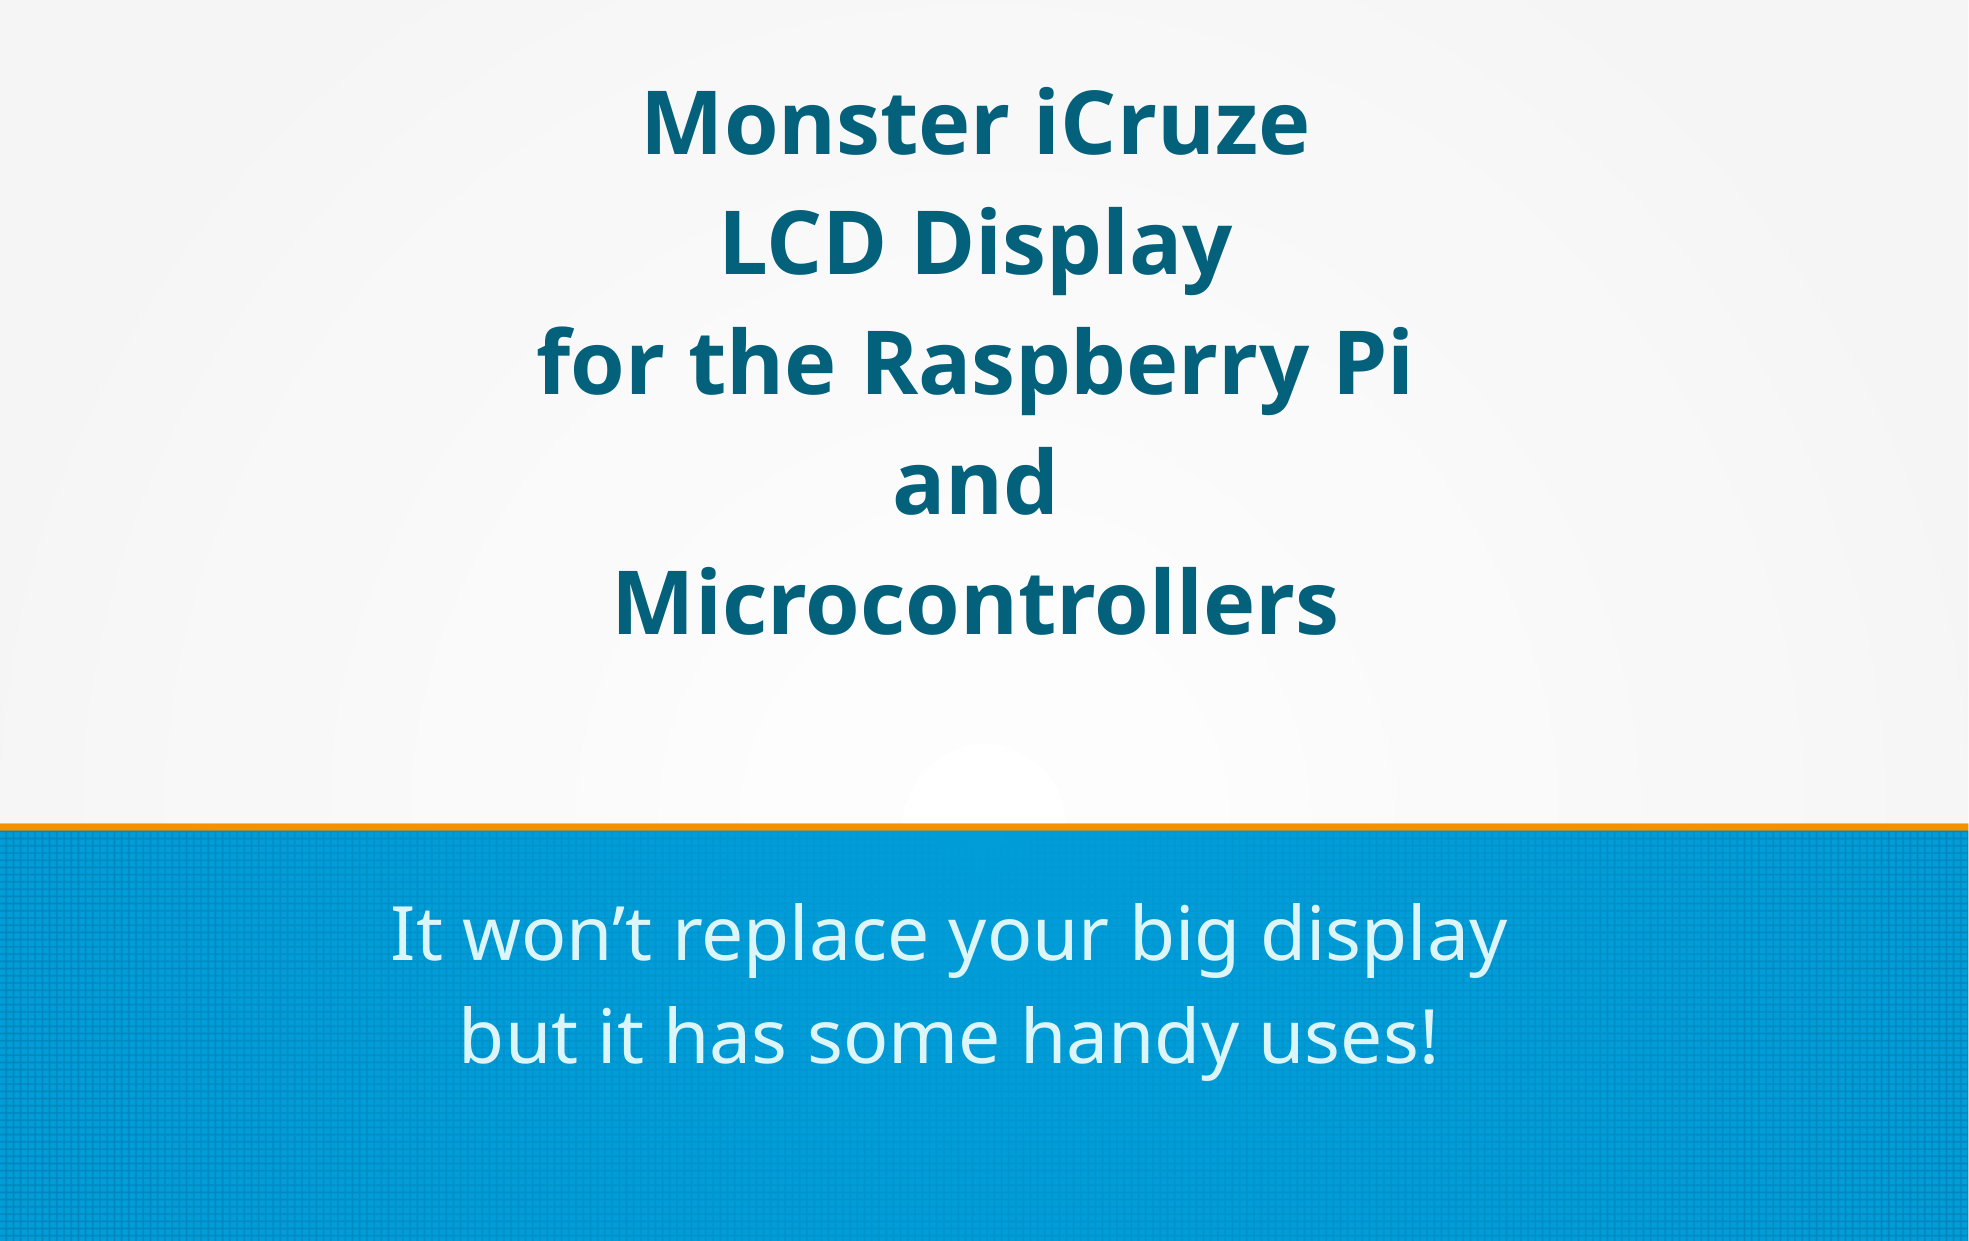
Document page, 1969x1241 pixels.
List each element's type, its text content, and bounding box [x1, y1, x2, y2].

picture [0, 0, 1969, 830]
title Monster iCruze LCD Display for the Raspberry Pi and Microcontrollers [90, 49, 1862, 781]
subtitle It won’t replace your big display but it has some handy uses! [90, 855, 1861, 1111]
